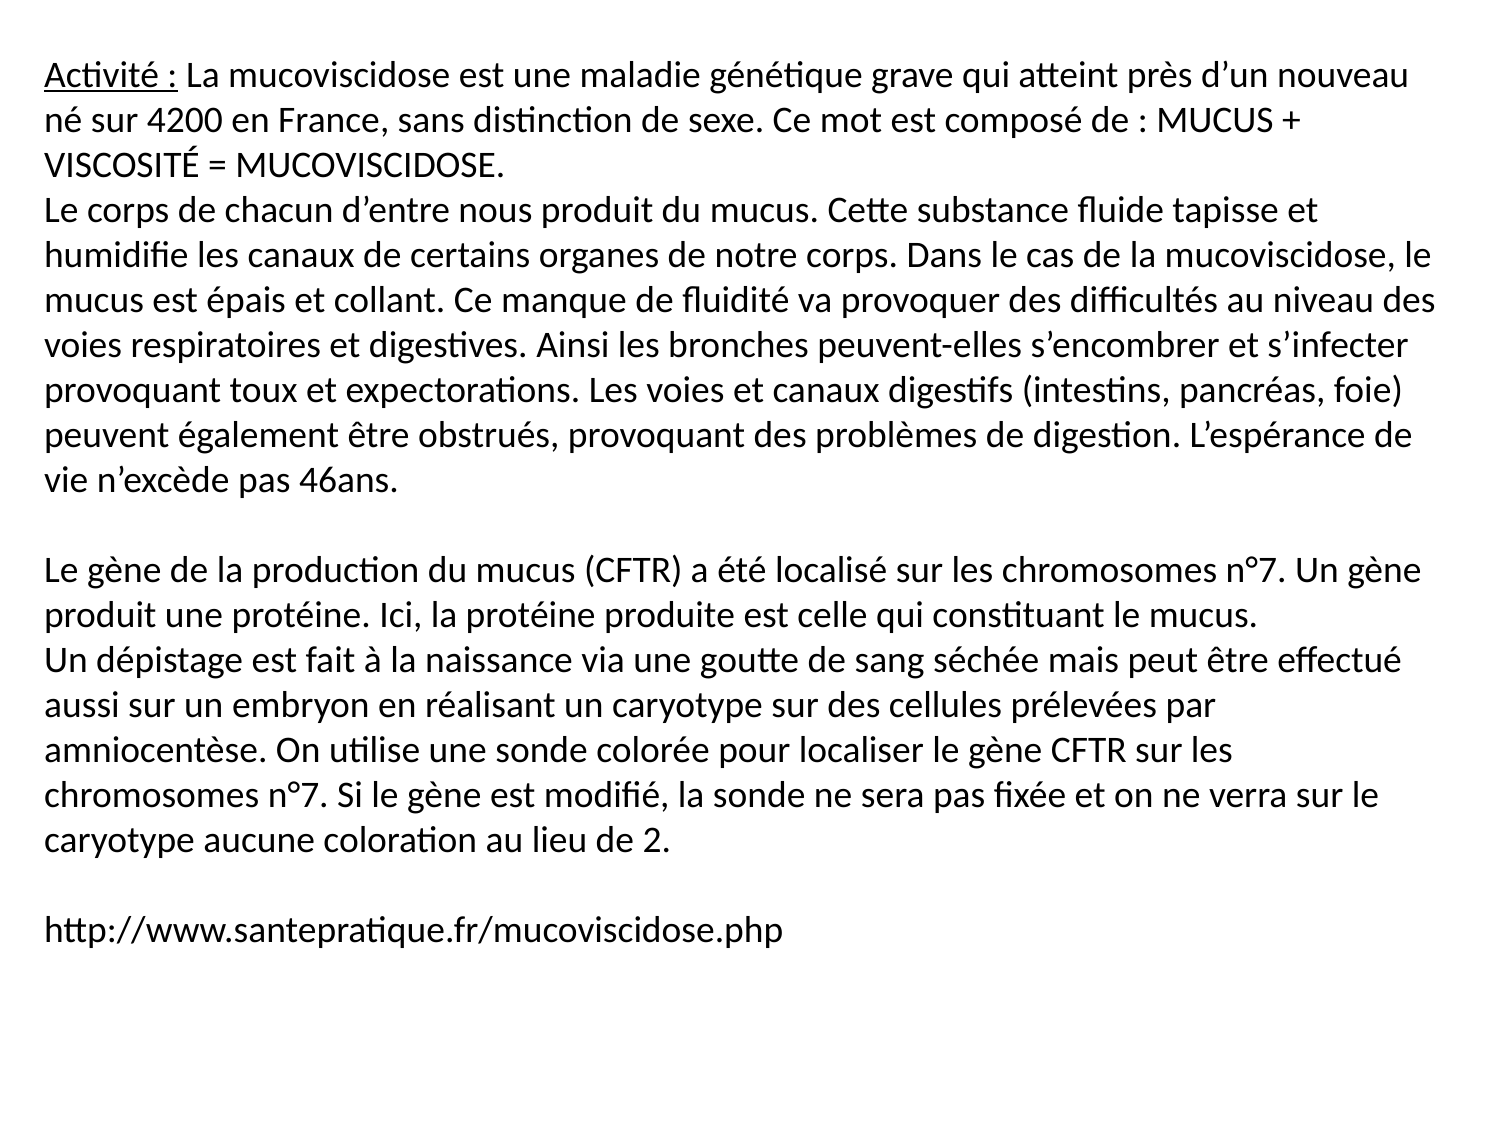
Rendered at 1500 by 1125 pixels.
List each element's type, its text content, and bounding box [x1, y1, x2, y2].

text_box Activité : La mucoviscidose est une maladie génétique grave qui atteint près d’un nouveau né sur 4200 en France, sans distinction de sexe. Ce mot est composé de : MUCUS + VISCOSITÉ = MUCOVISCIDOSE. Le corps de chacun d’entre nous produit du mucus. Cette substance fluide tapisse et humidifie les canaux de certains organes de notre corps. Dans le cas de la mucoviscidose, le mucus est épais et collant. Ce manque de fluidité va provoquer des difficultés au niveau des voies respiratoires et digestives. Ainsi les bronches peuvent-elles s’encombrer et s’infecter provoquant toux et expectorations. Les voies et canaux digestifs (intestins, pancréas, foie) peuvent également être obstrués, provoquant des problèmes de digestion. L’espérance de vie n’excède pas 46ans. Le gène de la production du mucus (CFTR) a été localisé sur les chromosomes n°7. Un gène produit une protéine. Ici, la protéine produite est celle qui constituant le mucus. Un dépistage est fait à la naissance via une goutte de sang séchée mais peut être effectué aussi sur un embryon en réalisant un caryotype sur des cellules prélevées par amniocentèse. On utilise une sonde colorée pour localiser le gène CFTR sur les chromosomes n°7. Si le gène est modifié, la sonde ne sera pas fixée et on ne verra sur le caryotype aucune coloration au lieu de 2. http://www.santepratique.fr/mucoviscidose.php [29, 42, 1459, 1048]
